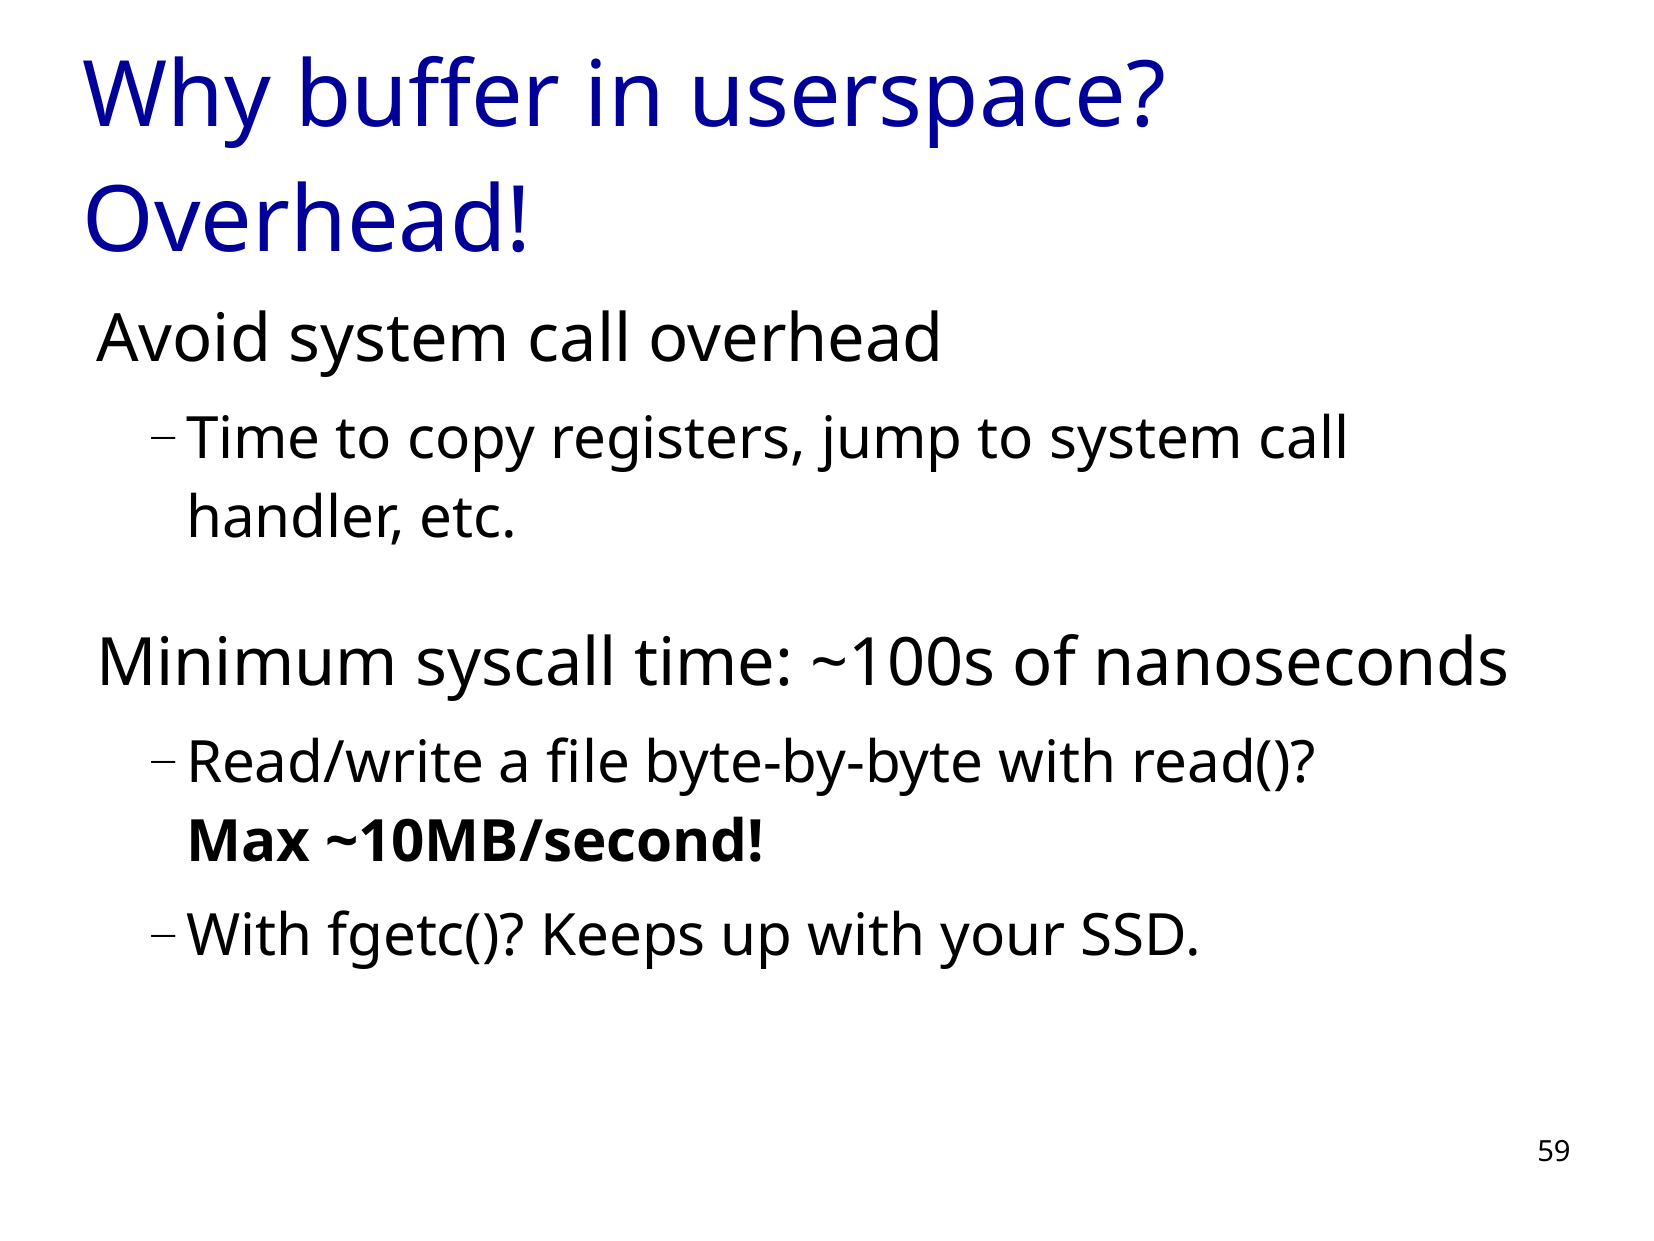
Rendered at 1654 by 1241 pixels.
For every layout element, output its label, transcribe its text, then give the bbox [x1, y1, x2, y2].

list Avoid system call overhead Time to copy registers, jump to system call handler, etc. Minimum syscall time: ~100s of nanoseconds Read/write a file byte-by-byte with read()? Max ~10MB/second! With fgetc()? Keeps up with your SSD. [60, 290, 1571, 1078]
title Why buffer in userspace? Overhead! [82, 49, 1571, 257]
